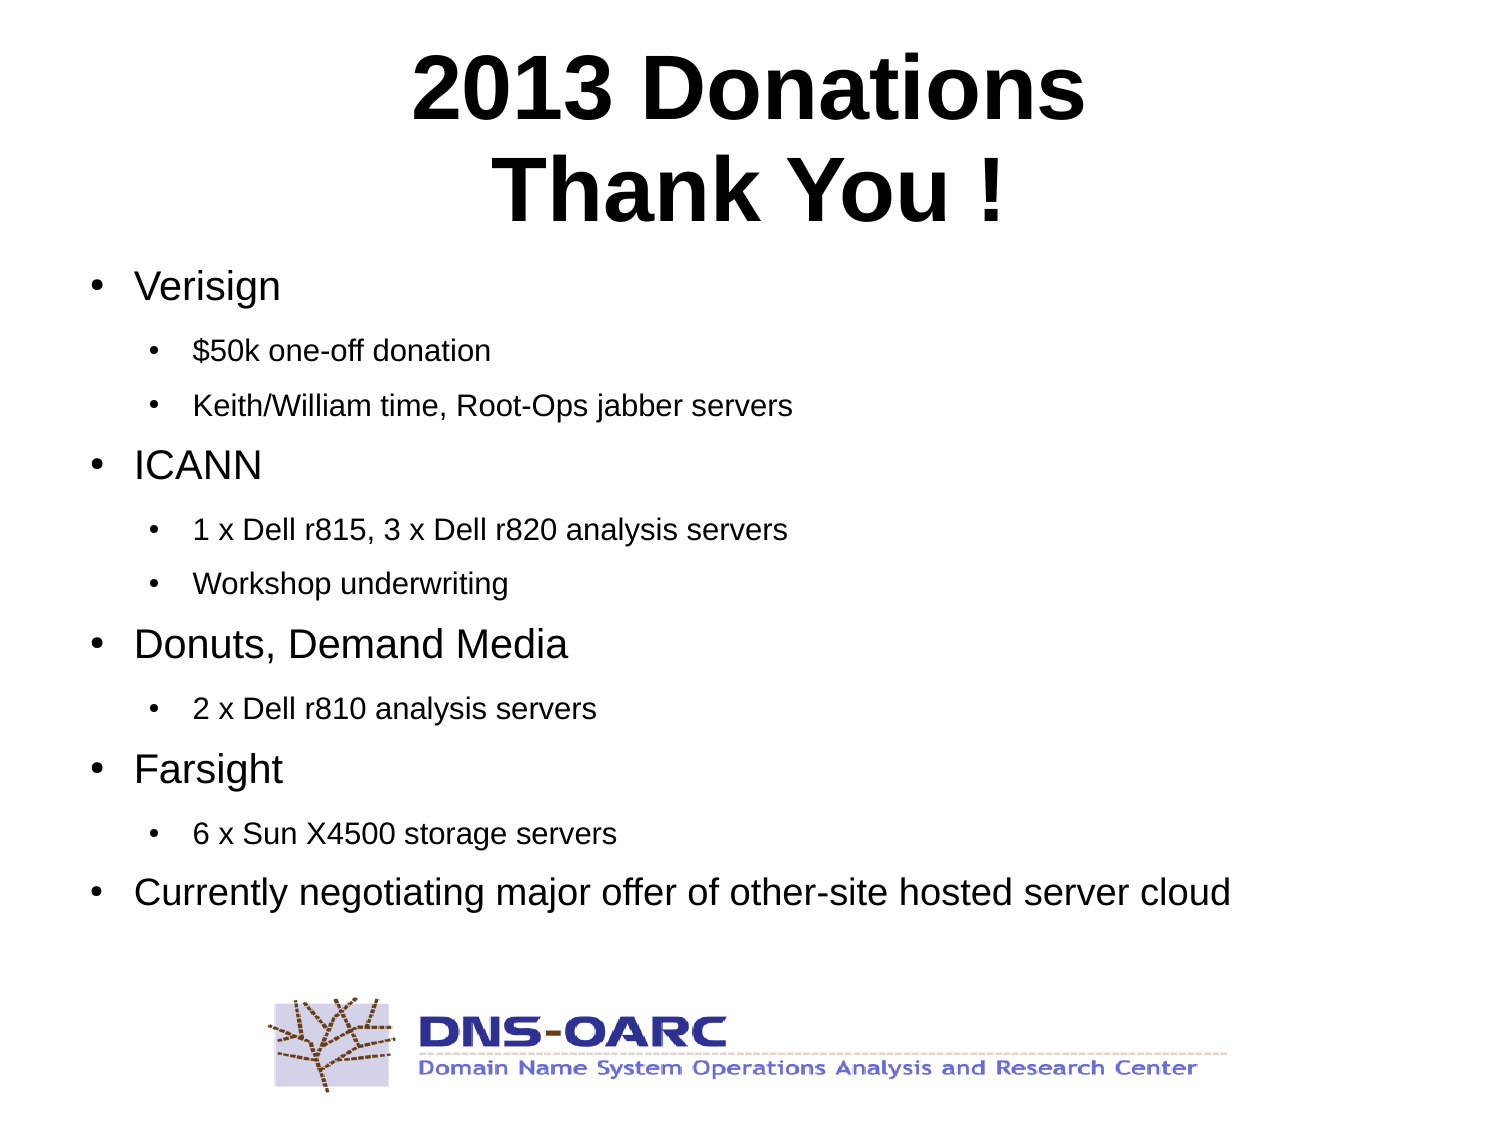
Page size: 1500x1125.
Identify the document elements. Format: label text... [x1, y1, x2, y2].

picture [214, 991, 1259, 1099]
title 2013 Donations Thank You ! [75, 36, 1425, 242]
list Verisign $50k one-off donation Keith/William time, Root-Ops jabber servers ICANN 1 x Dell r815, 3 x Dell r820 analysis servers Workshop underwriting Donuts, Demand Media 2 x Dell r810 analysis servers Farsight 6 x Sun X4500 storage servers Currently negotiating major offer of other-site hosted server cloud [75, 263, 1425, 916]
